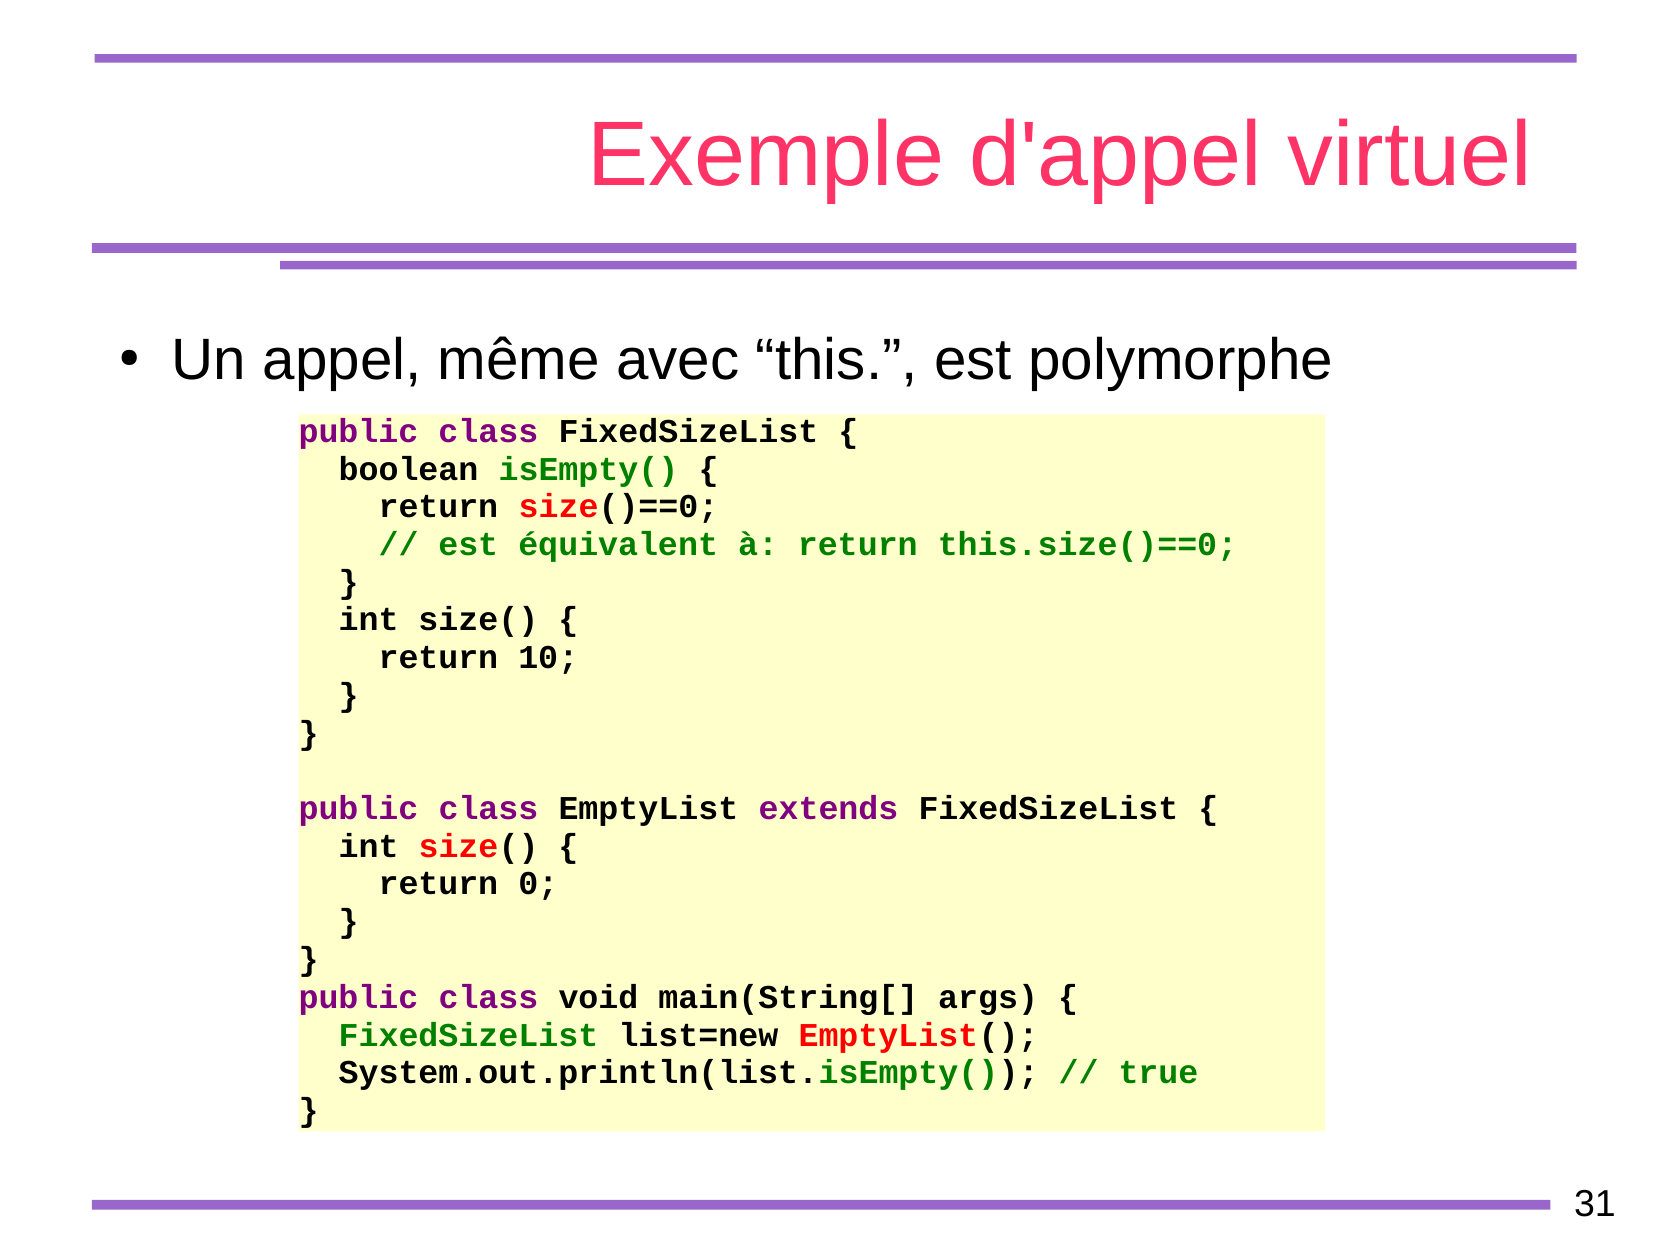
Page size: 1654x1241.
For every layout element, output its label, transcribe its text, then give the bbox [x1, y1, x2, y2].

list Un appel, même avec “this.”, est polymorphe [101, 327, 1553, 431]
title Exemple d'appel virtuel [121, 49, 1534, 257]
text_box public class FixedSizeList { boolean isEmpty() { return size()==0; // est équivalent à: return this.size()==0; } int size() { return 10; } } public class EmptyList extends FixedSizeList { int size() { return 0; } } public class void main(String[] args) { FixedSizeList list=new EmptyList(); System.out.println(list.isEmpty()); // true } [298, 414, 1326, 1132]
